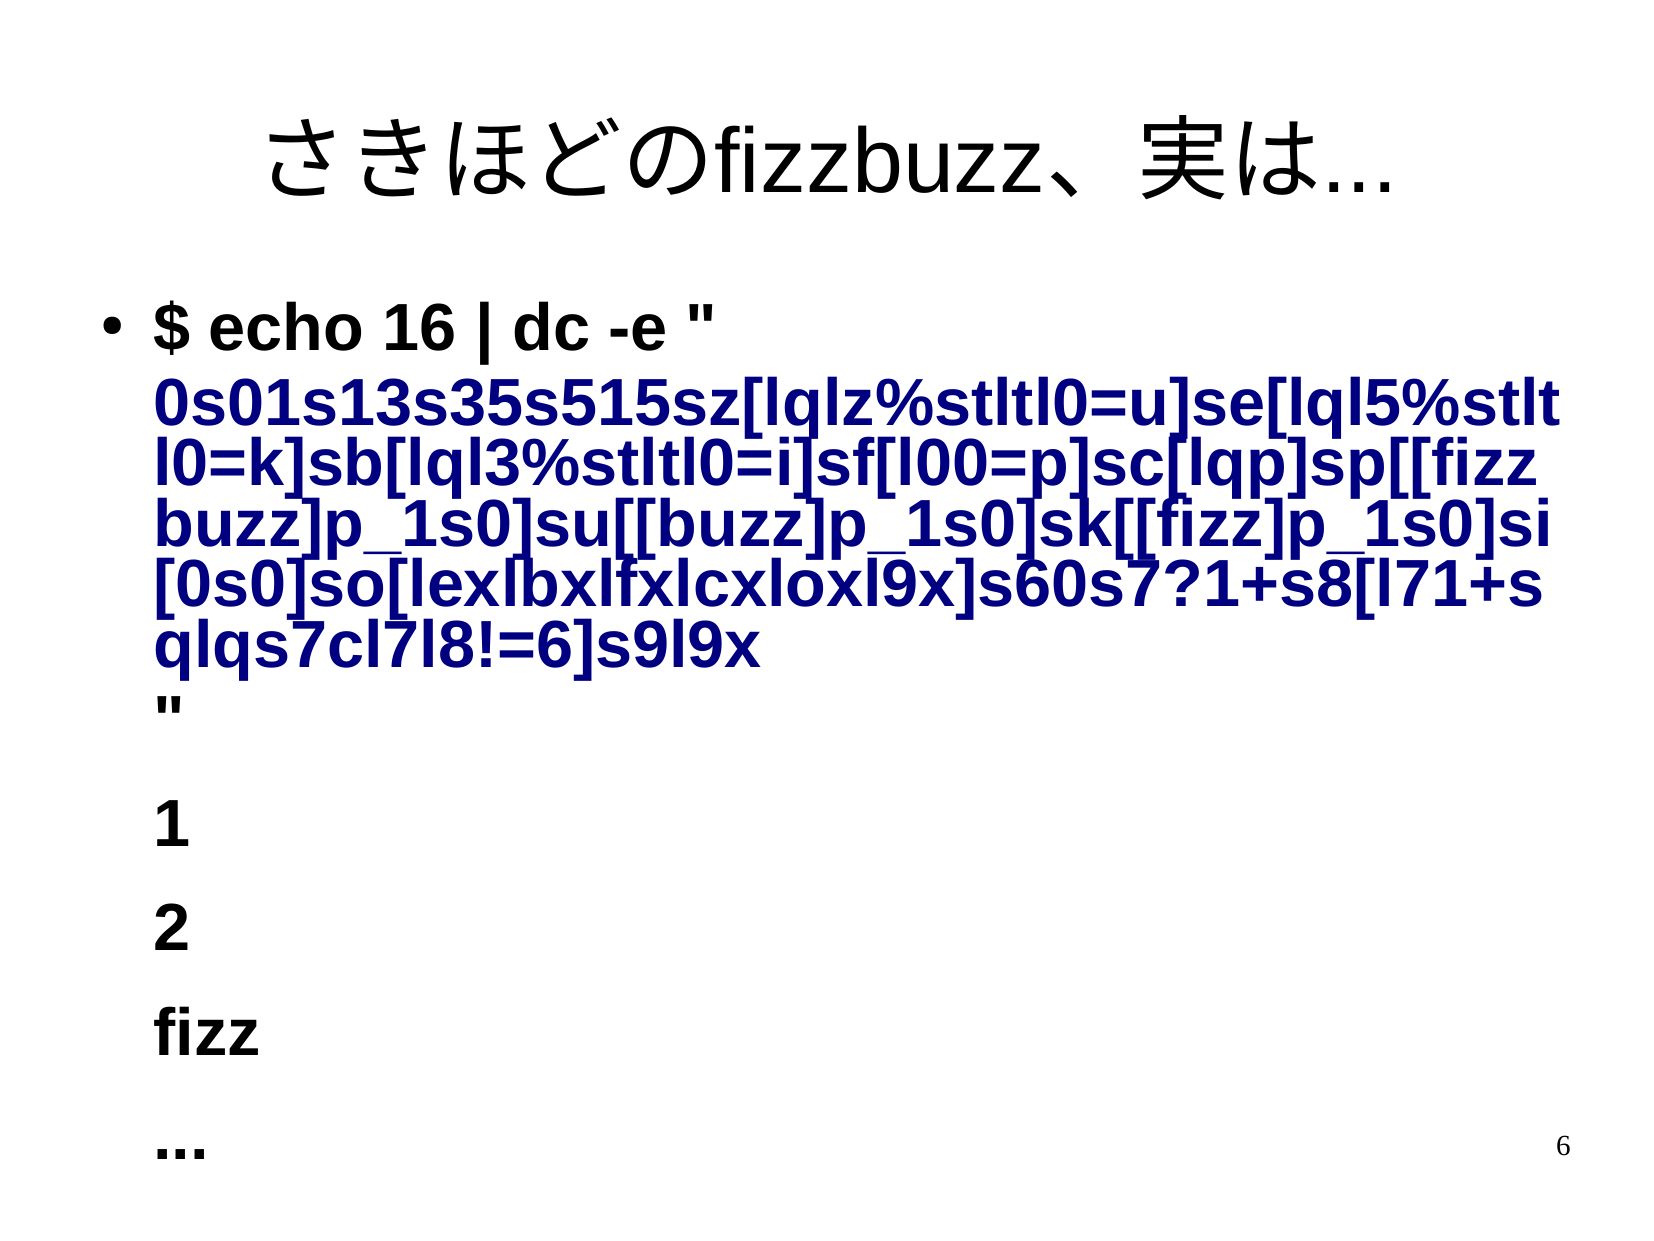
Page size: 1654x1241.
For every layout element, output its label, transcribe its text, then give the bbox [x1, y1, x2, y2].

list $ echo 16 | dc -e "0s01s13s35s515sz[lqlz%stltl0=u]se[lql5%stltl0=k]sb[lql3%stltl0=i]sf[l00=p]sc[lqp]sp[[fizzbuzz]p_1s0]su[[buzz]p_1s0]sk[[fizz]p_1s0]si[0s0]so[lexlbxlfxlcxloxl9x]s60s7?1+s8[l71+sqlqs7cl7l8!=6]s9l9x" 1 2 fizz ... [82, 290, 1571, 1010]
title さきほどのfizzbuzz、実は... [82, 49, 1571, 257]
